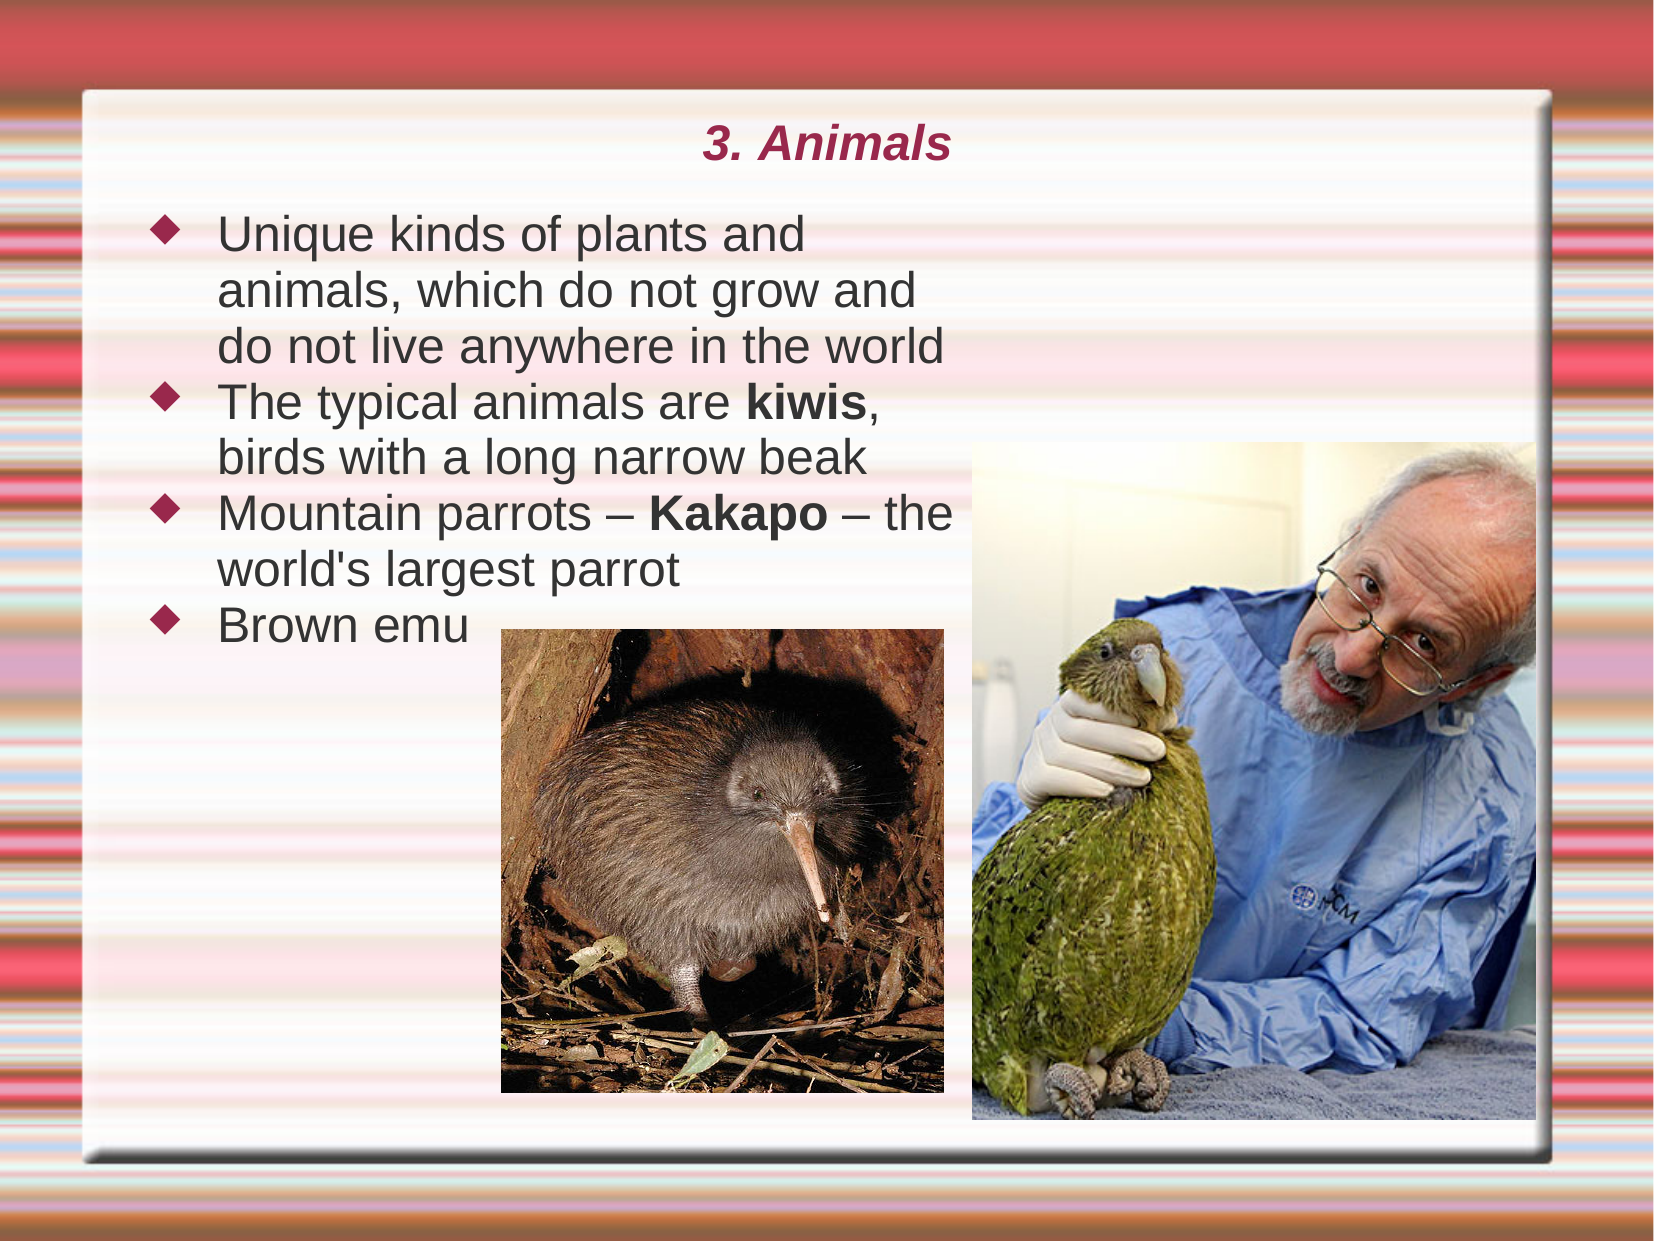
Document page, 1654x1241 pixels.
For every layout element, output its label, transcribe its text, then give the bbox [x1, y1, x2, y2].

picture [0, 0, 1654, 1241]
title 3. Animals [121, 57, 1534, 230]
list Unique kinds of plants and animals, which do not grow and do not live anywhere in the world The typical animals are kiwis, birds with a long narrow beak Mountain parrots – Kakapo – the world's largest parrot Brown emu [134, 206, 975, 1118]
